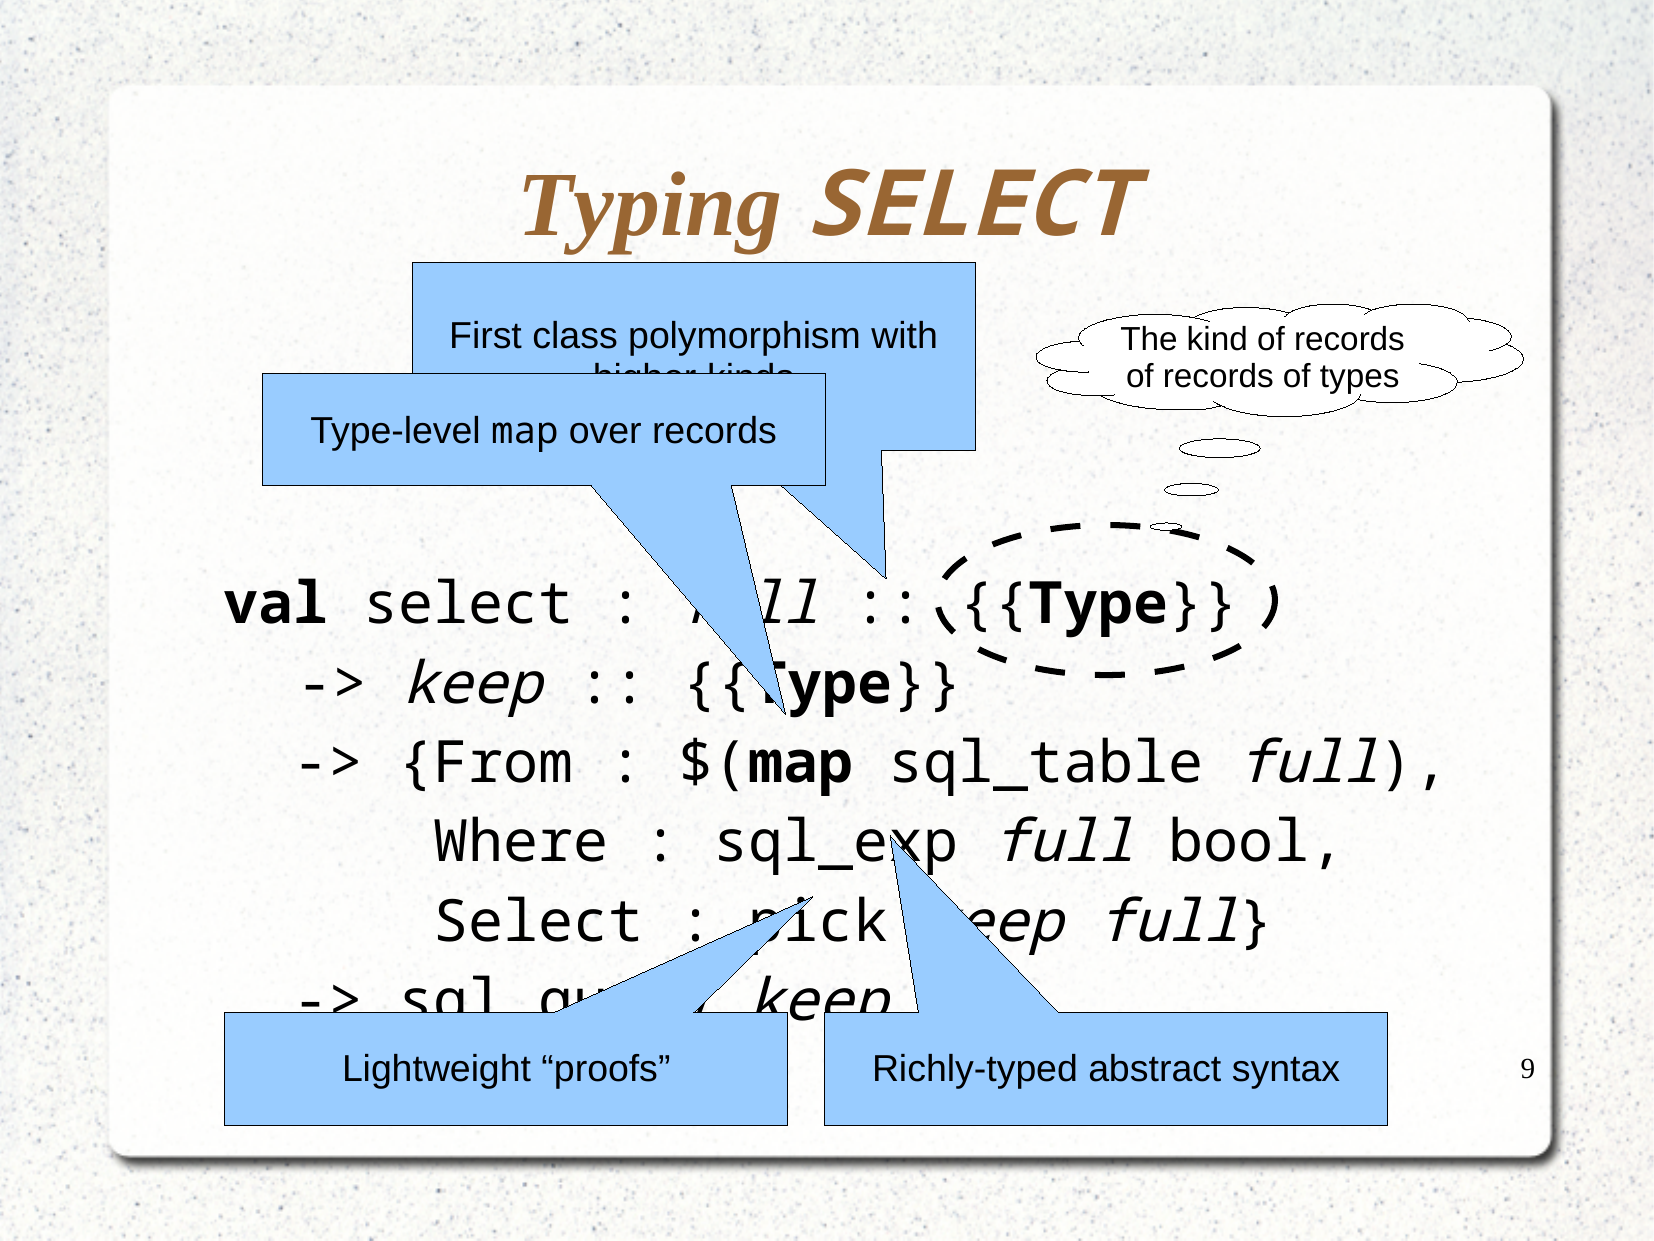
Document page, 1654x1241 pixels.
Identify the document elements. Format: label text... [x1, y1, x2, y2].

text_box Lightweight “proofs” [224, 896, 813, 1126]
picture [0, 0, 1654, 1241]
text_box Type-level map over records [262, 373, 826, 715]
title Typing SELECT [118, 104, 1536, 297]
text_box val select : full :: {{Type}} -> keep :: {{Type}} -> {From : $(map sql_table full), Where : sql_exp full bool, Select : pick keep full} -> sql_query keep [209, 554, 1485, 979]
text_box The kind of records of records of types [1036, 304, 1524, 417]
text_box The kind of records of records of types [1179, 438, 1261, 458]
text_box First class polymorphism with higher kinds [412, 262, 976, 579]
text_box Richly-typed abstract syntax [824, 835, 1388, 1126]
